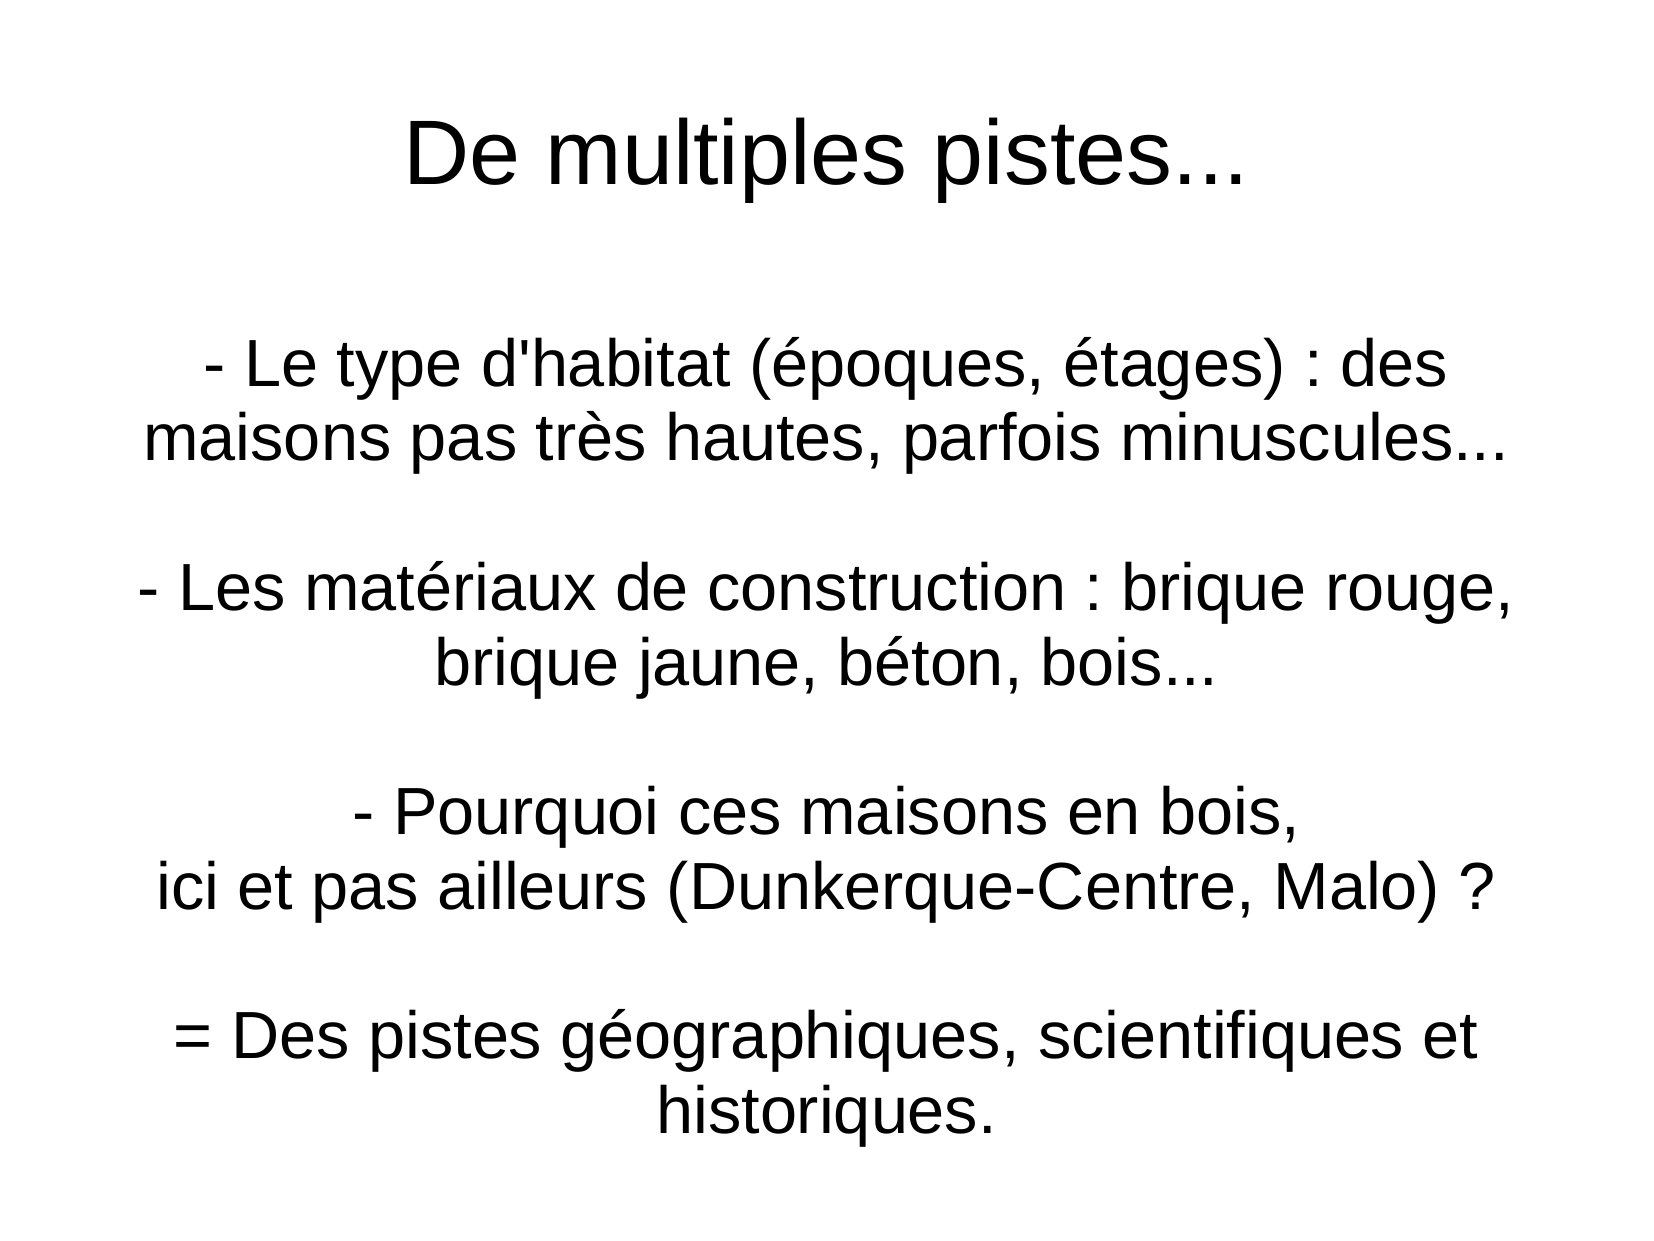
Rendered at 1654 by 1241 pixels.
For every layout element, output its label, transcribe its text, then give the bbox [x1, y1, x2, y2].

subtitle - Le type d'habitat (époques, étages) : des maisons pas très hautes, parfois minuscules... - Les matériaux de construction : brique rouge, brique jaune, béton, bois... - Pourquoi ces maisons en bois, ici et pas ailleurs (Dunkerque-Centre, Malo) ? = Des pistes géographiques, scientifiques et historiques. [82, 252, 1571, 1147]
title De multiples pistes... [82, 49, 1571, 252]
